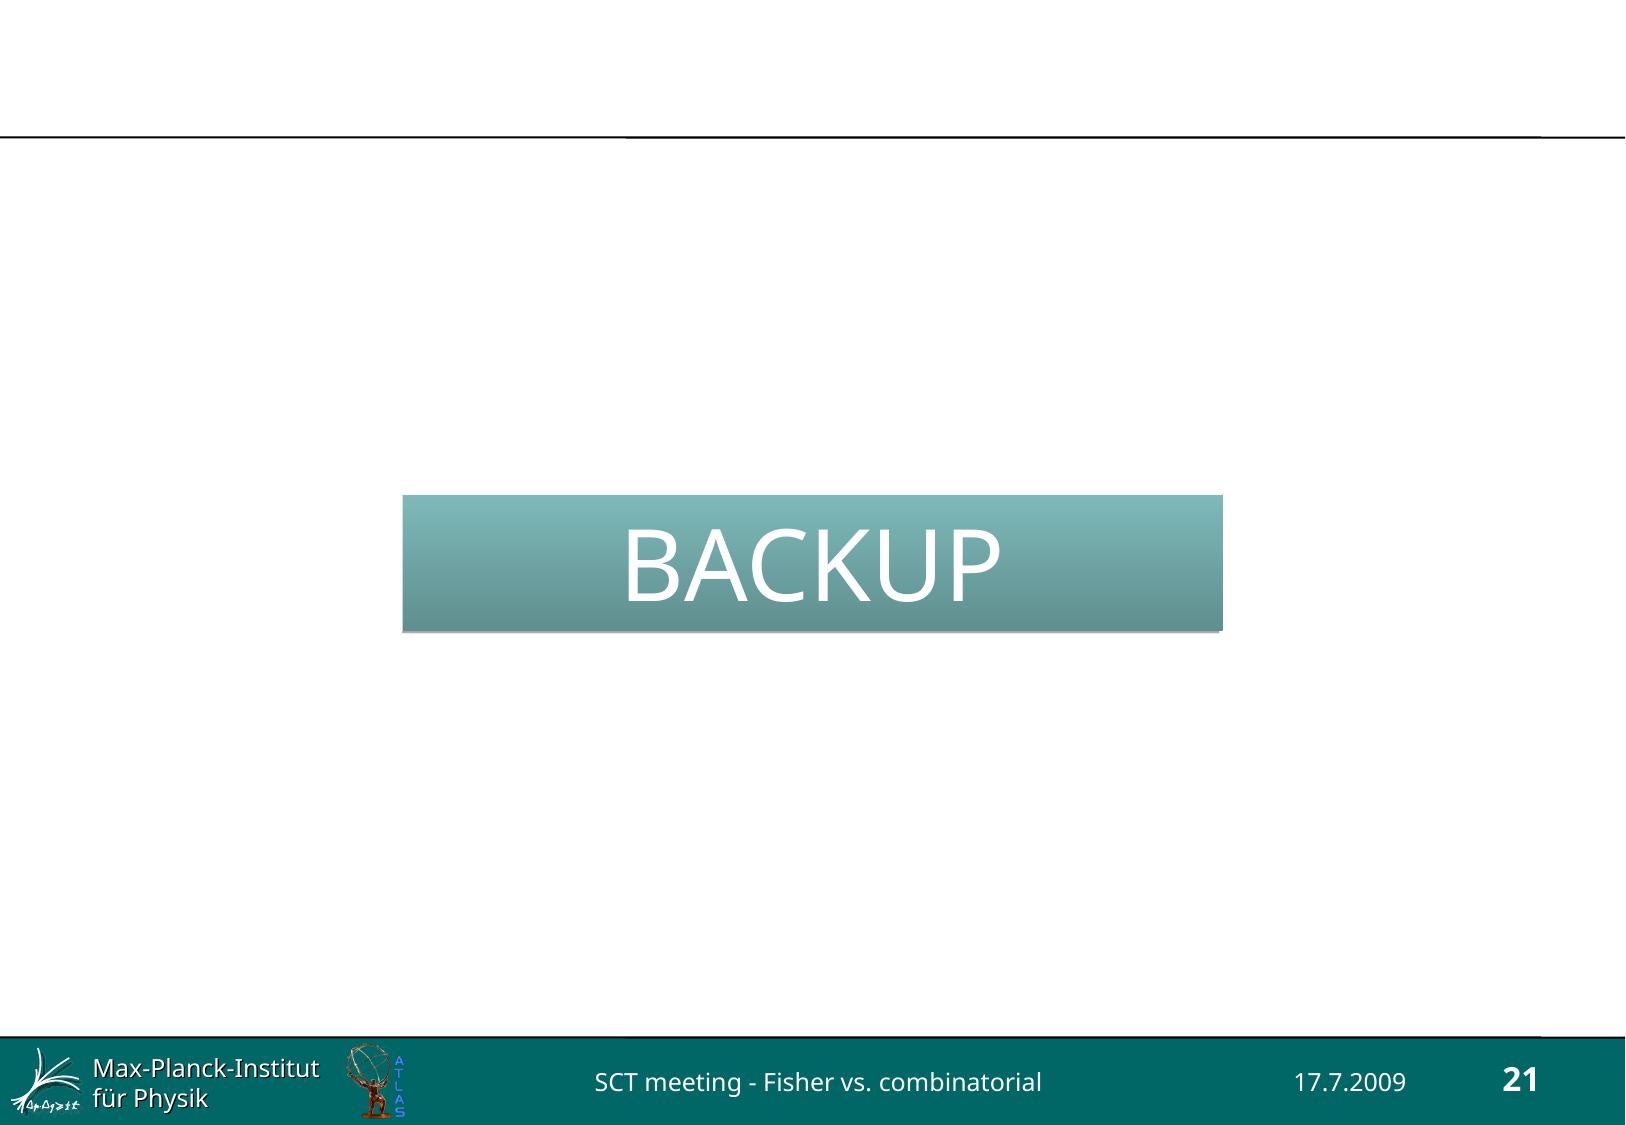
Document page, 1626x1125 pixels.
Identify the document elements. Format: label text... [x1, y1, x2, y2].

text_box 23 [1487, 1037, 1625, 1125]
text_box 17.7.2009 [1213, 1037, 1487, 1125]
text_box SCT meeting - Fisher vs. combinatorial [425, 1037, 1213, 1125]
text_box BACKUP [402, 494, 1223, 631]
